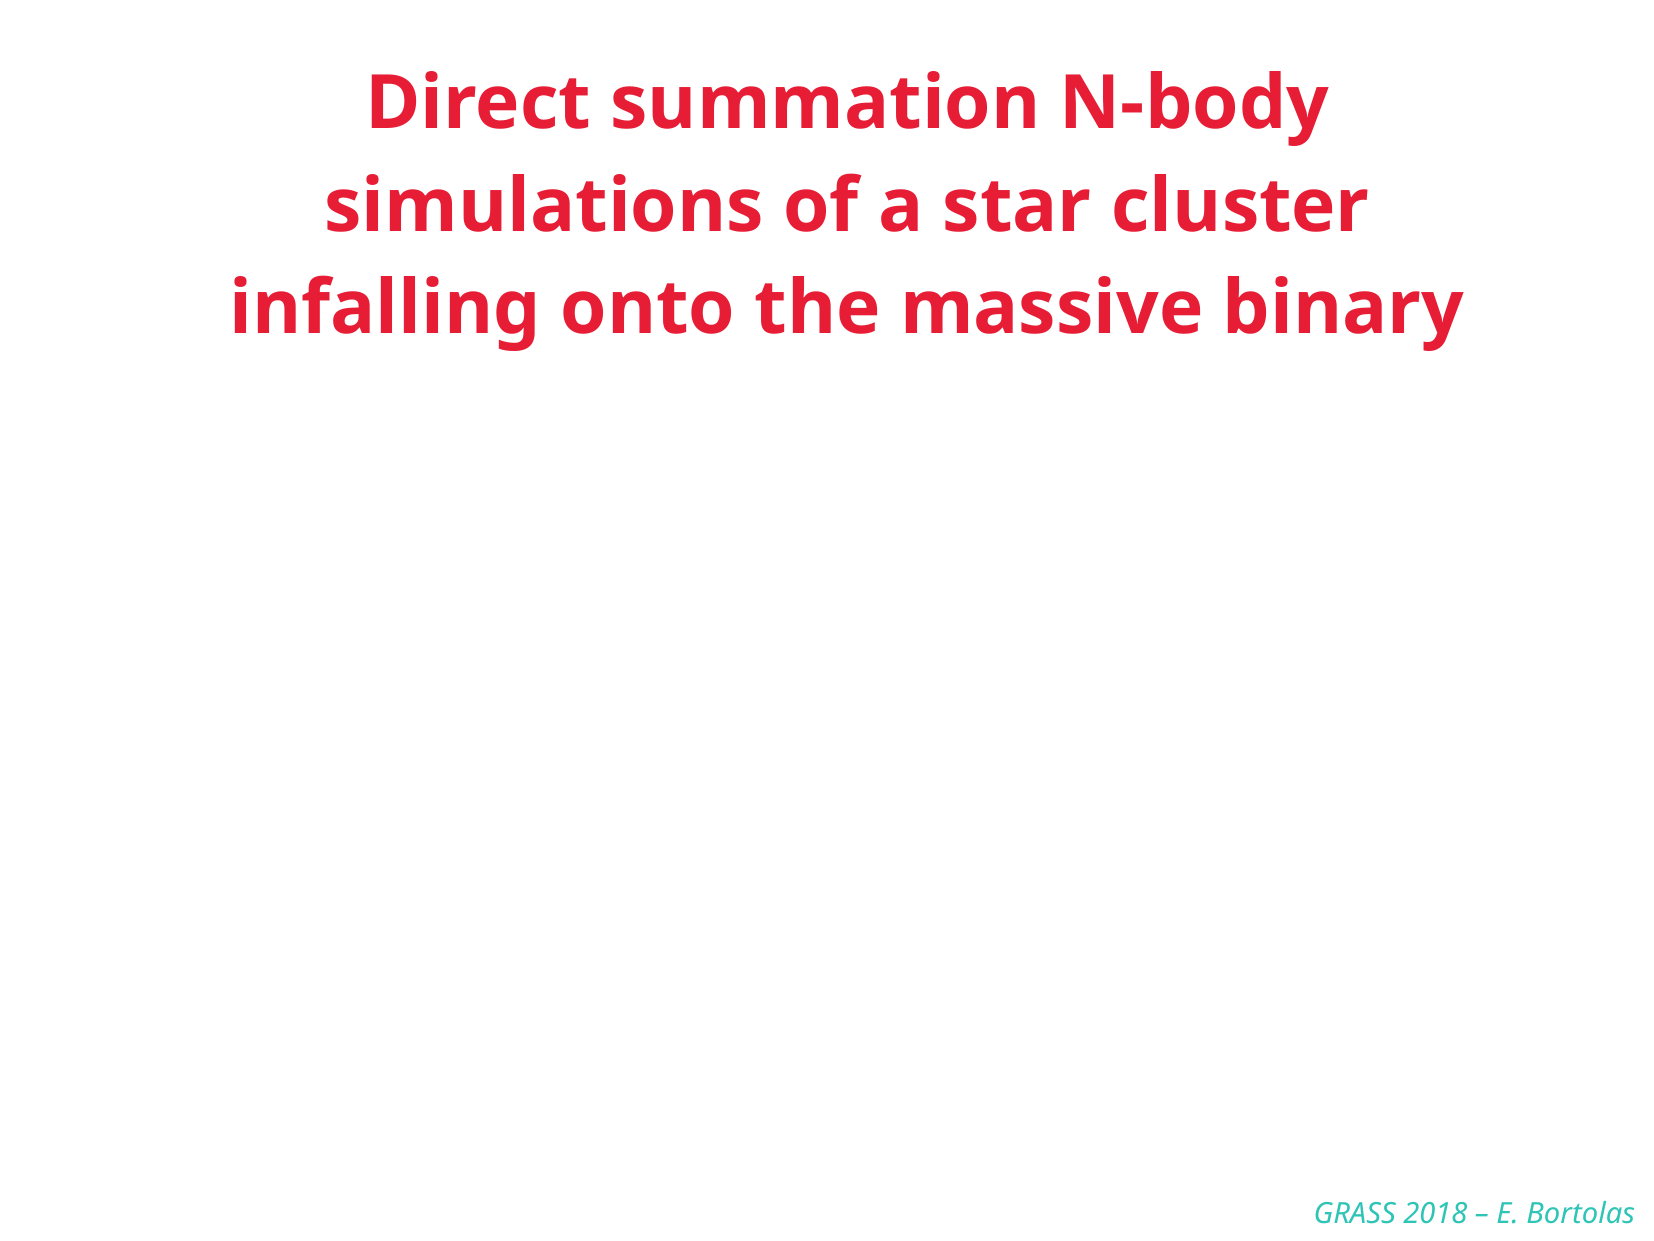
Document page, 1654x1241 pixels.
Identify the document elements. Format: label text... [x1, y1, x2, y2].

text_box Direct summation N-body simulations of a star cluster infalling onto the massive binary [150, 34, 1546, 316]
text_box GRASS 2018 – E. Bortolas [1155, 1185, 1651, 1241]
